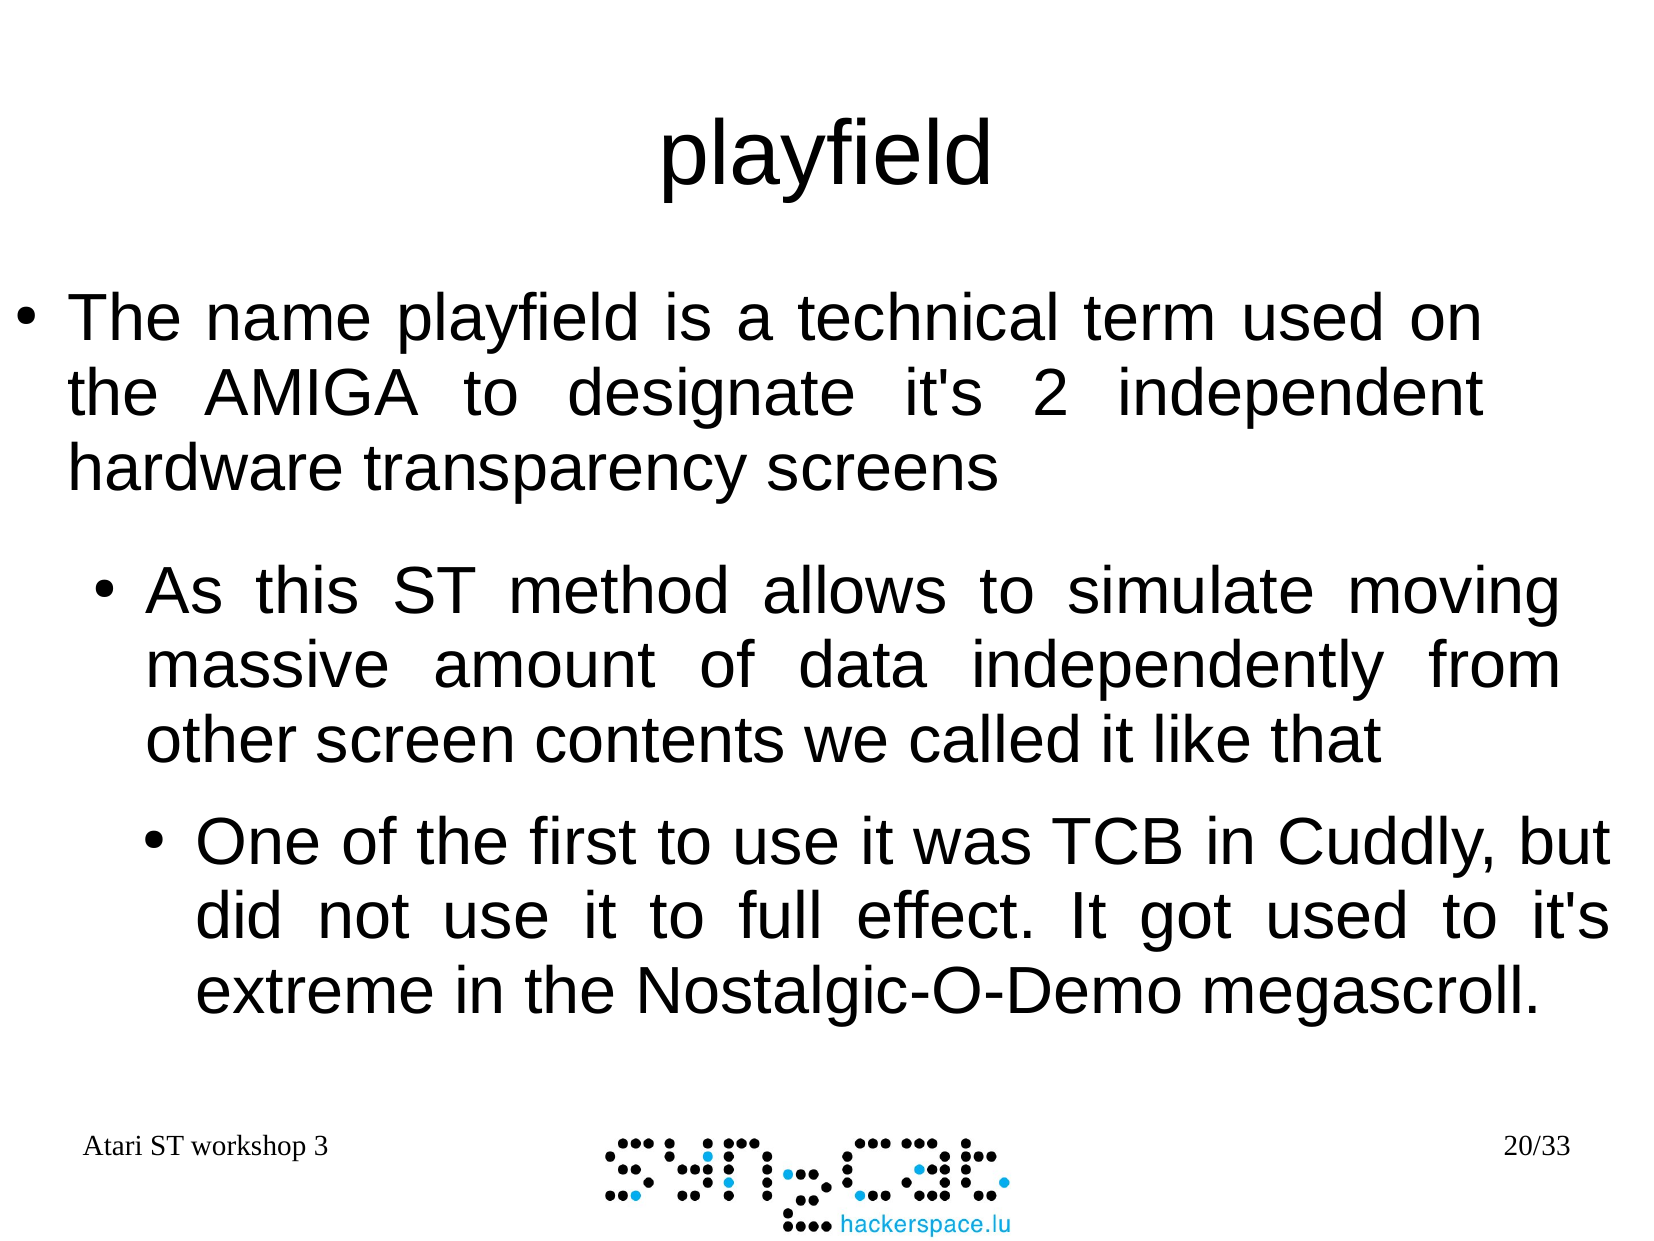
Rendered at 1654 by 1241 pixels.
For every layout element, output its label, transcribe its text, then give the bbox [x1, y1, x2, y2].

picture [600, 1163, 1025, 1241]
list One of the first to use it was TCB in Cuddly, but did not use it to full effect. It got used to it's extreme in the Nostalgic-O-Demo megascroll. [124, 803, 1613, 1163]
list As this ST method allows to simulate moving massive amount of data independently from other screen contents we called it like that [75, 552, 1564, 901]
list The name playfield is a technical term used on the AMIGA to designate it's 2 independent hardware transparency screens [0, 280, 1485, 516]
title playfield [82, 49, 1571, 257]
